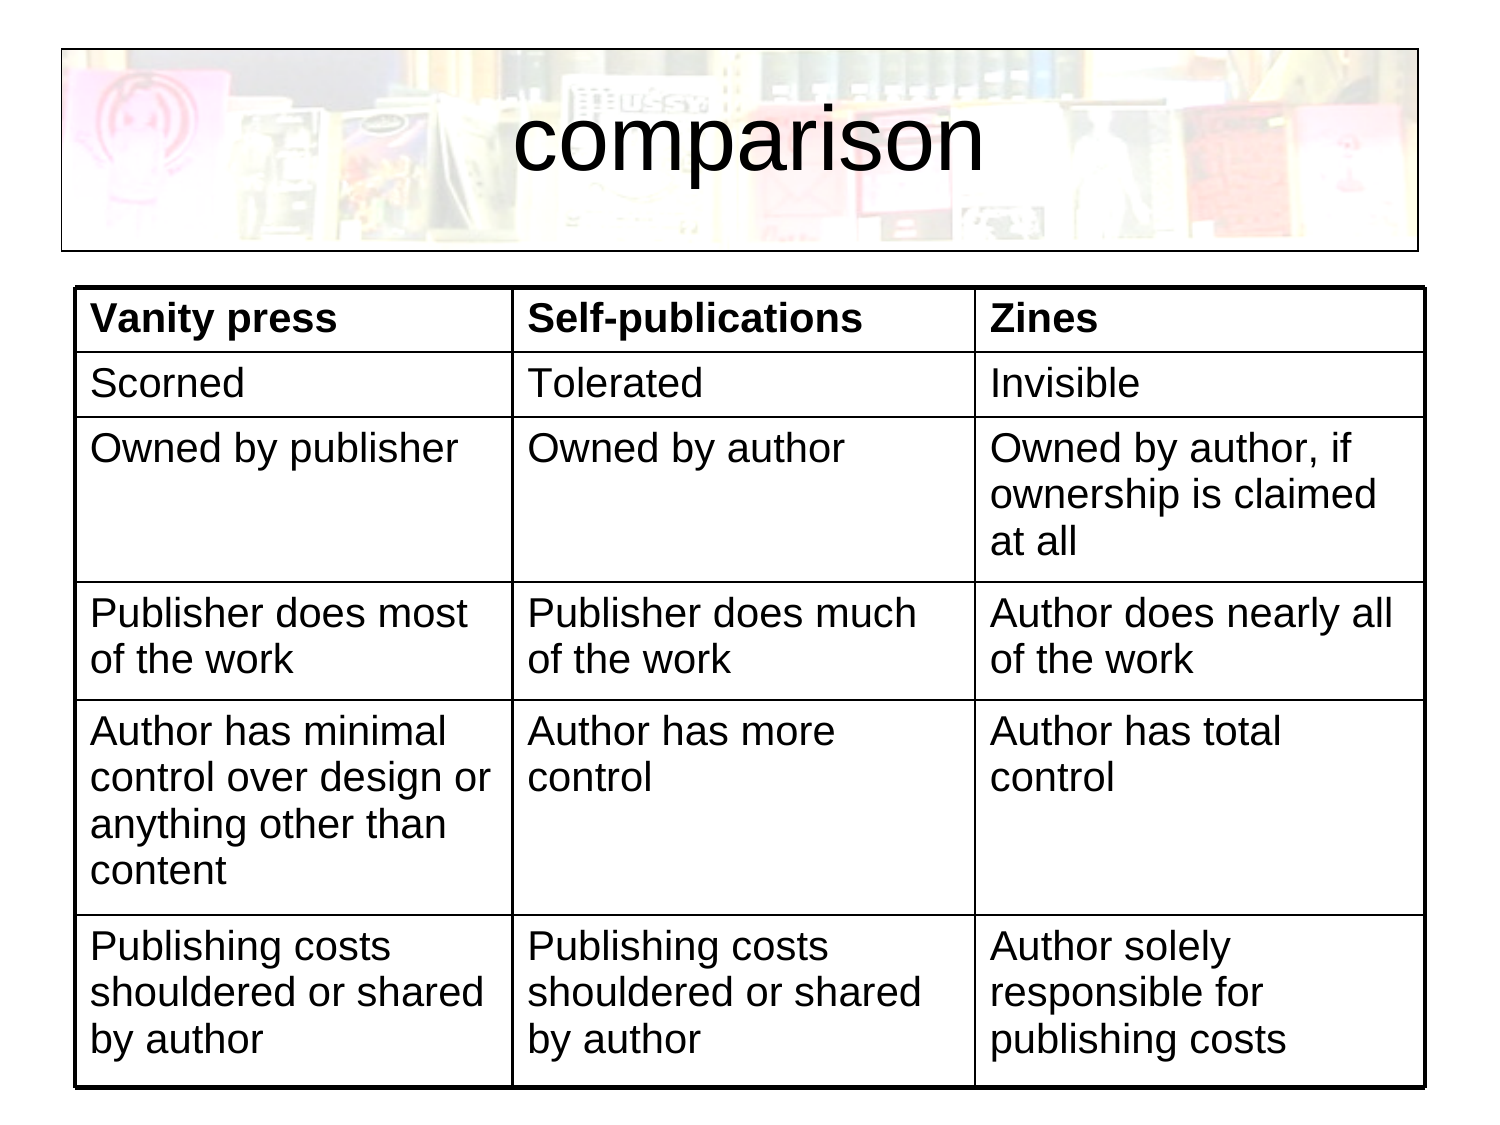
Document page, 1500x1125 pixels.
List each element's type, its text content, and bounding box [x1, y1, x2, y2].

text_box Scorned [77, 353, 511, 416]
text_box Zines [976, 290, 1423, 351]
text_box Owned by author, if ownership is claimed at all [976, 418, 1423, 581]
text_box Owned by author [514, 418, 974, 581]
text_box Author has total control [976, 701, 1423, 914]
title comparison [75, 45, 1426, 233]
text_box Owned by publisher [77, 418, 511, 581]
text_box Author has minimal control over design or anything other than content [77, 701, 511, 914]
picture [62, 50, 1418, 250]
text_box Author has more control [514, 701, 974, 914]
text_box Self-publications [514, 290, 974, 351]
text_box Author does nearly all of the work [976, 583, 1423, 699]
text_box Publishing costs shouldered or shared by author [77, 916, 511, 1085]
text_box Author solely responsible for publishing costs [976, 916, 1423, 1085]
text_box Publisher does much of the work [514, 583, 974, 699]
text_box Vanity press [77, 290, 511, 351]
text_box Invisible [976, 353, 1423, 416]
text_box Publishing costs shouldered or shared by author [514, 916, 974, 1085]
text_box Publisher does most of the work [77, 583, 511, 699]
text_box Tolerated [514, 353, 974, 416]
